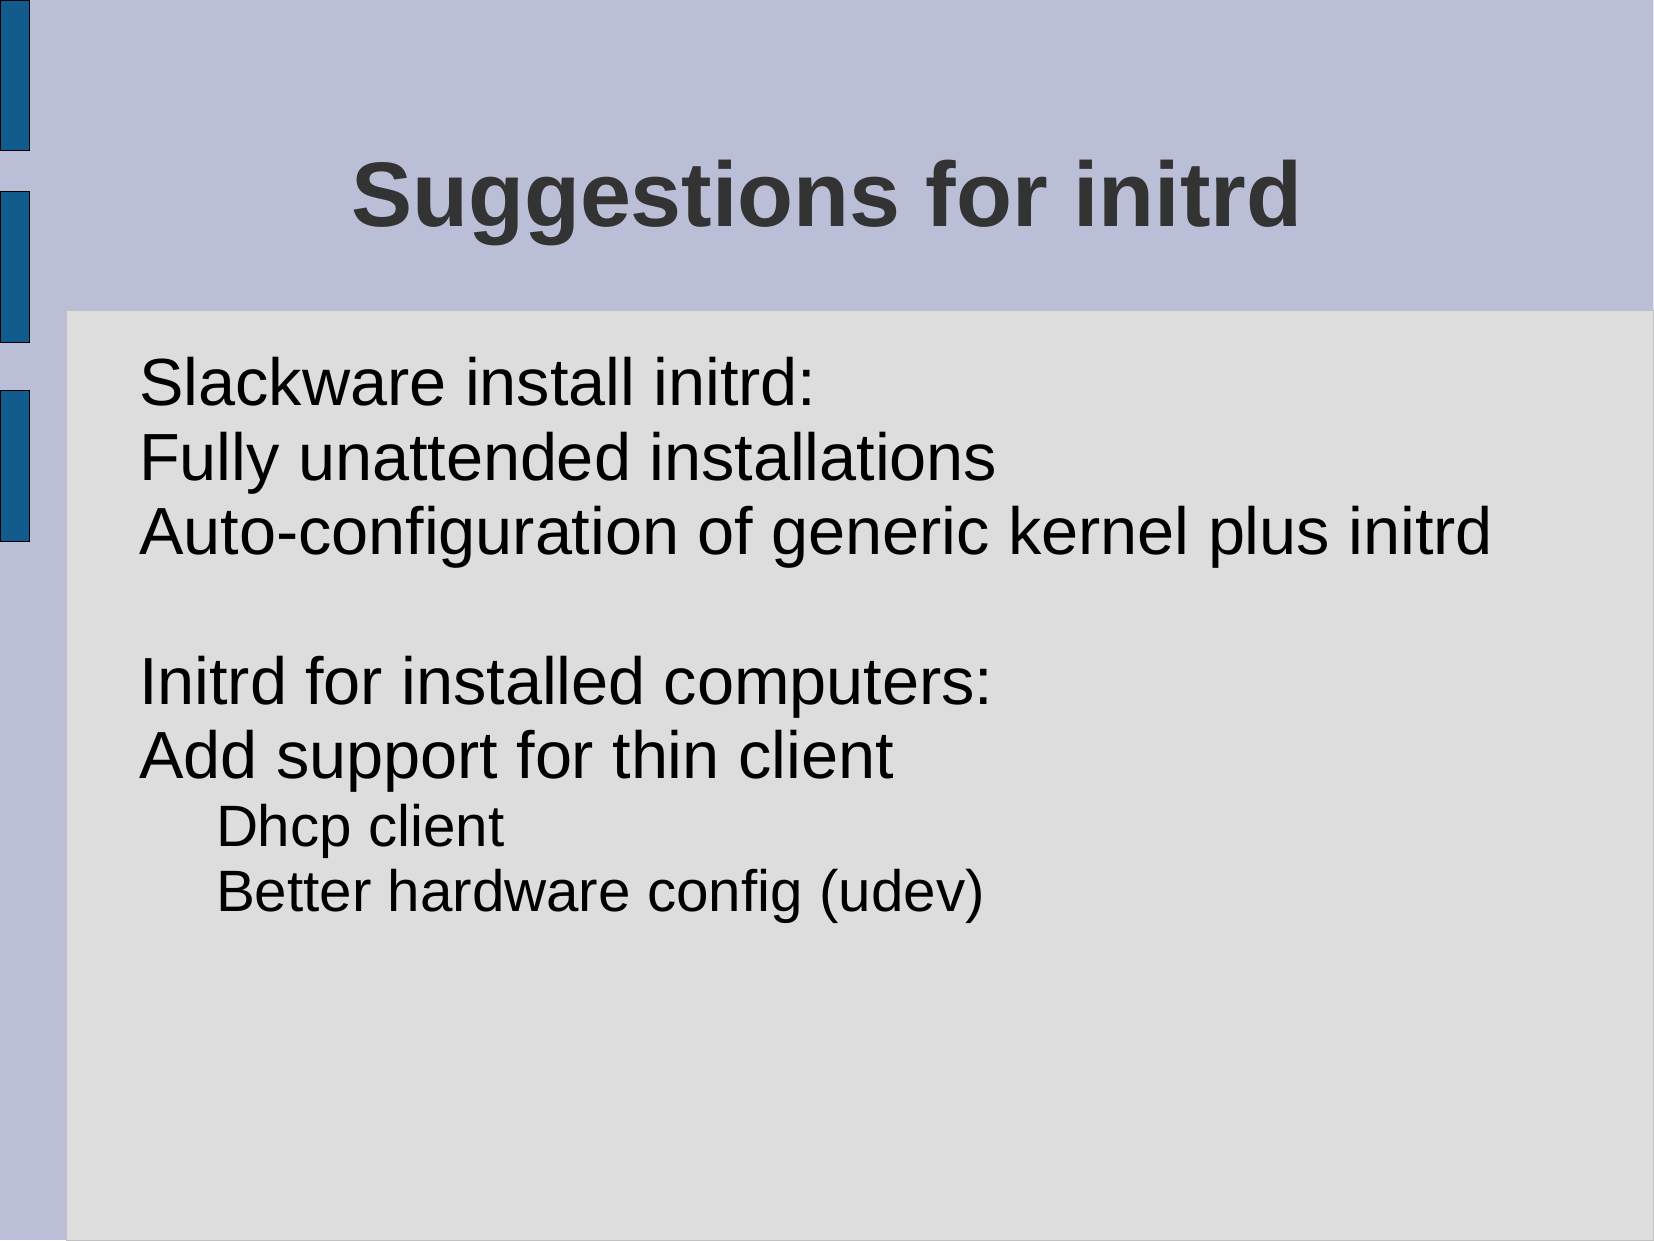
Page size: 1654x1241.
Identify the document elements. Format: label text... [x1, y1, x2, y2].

title Suggestions for initrd [121, 91, 1534, 299]
list Slackware install initrd: Fully unattended installations Auto-configuration of generic kernel plus initrd Initrd for installed computers: Add support for thin client Dhcp client Better hardware config (udev) [121, 344, 1534, 1127]
